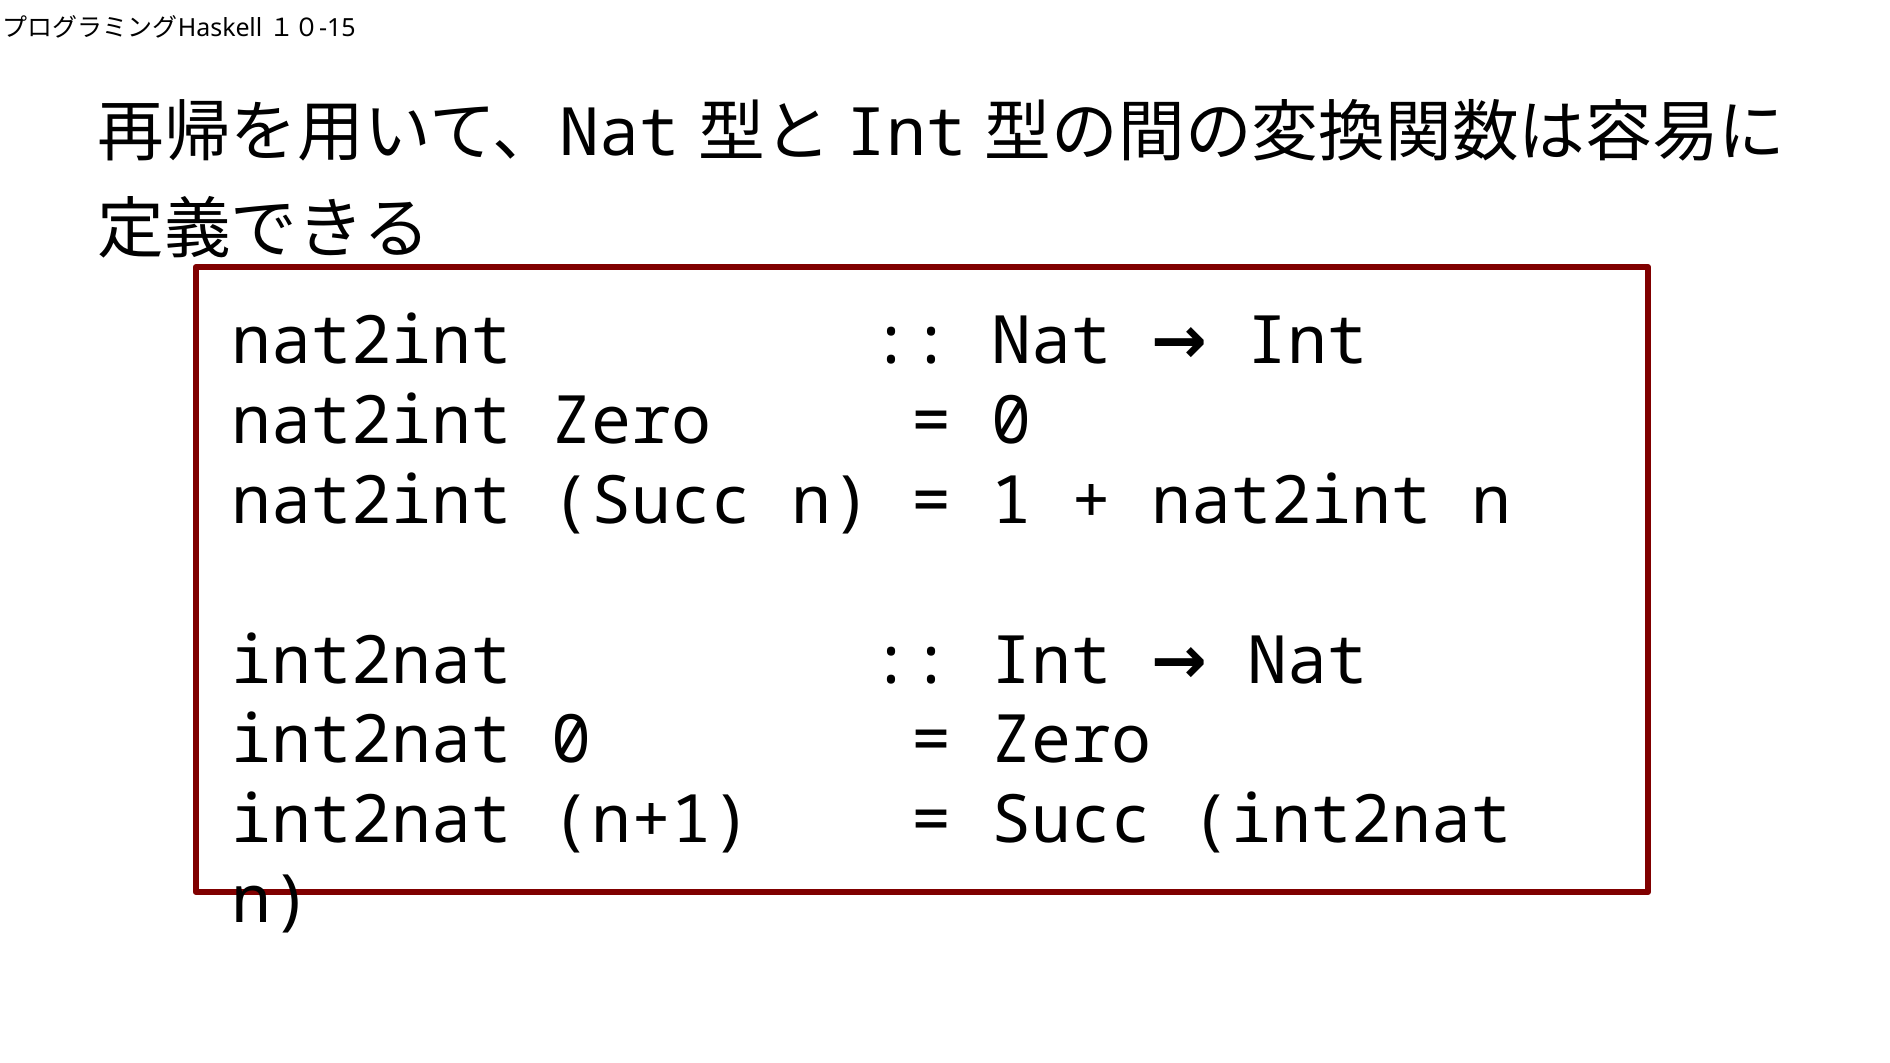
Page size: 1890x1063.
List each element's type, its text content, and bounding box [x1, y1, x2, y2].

list 再帰を用いて、Nat 型と Int 型の間の変換関数は容易に定義できる [94, 74, 1796, 226]
text_box nat2int :: Nat → Int nat2int Zero = 0 nat2int (Succ n) = 1 + nat2int n int2nat :: Int → Nat int2nat 0 = Zero int2nat (n+1) = Succ (int2nat n) [195, 266, 1648, 893]
